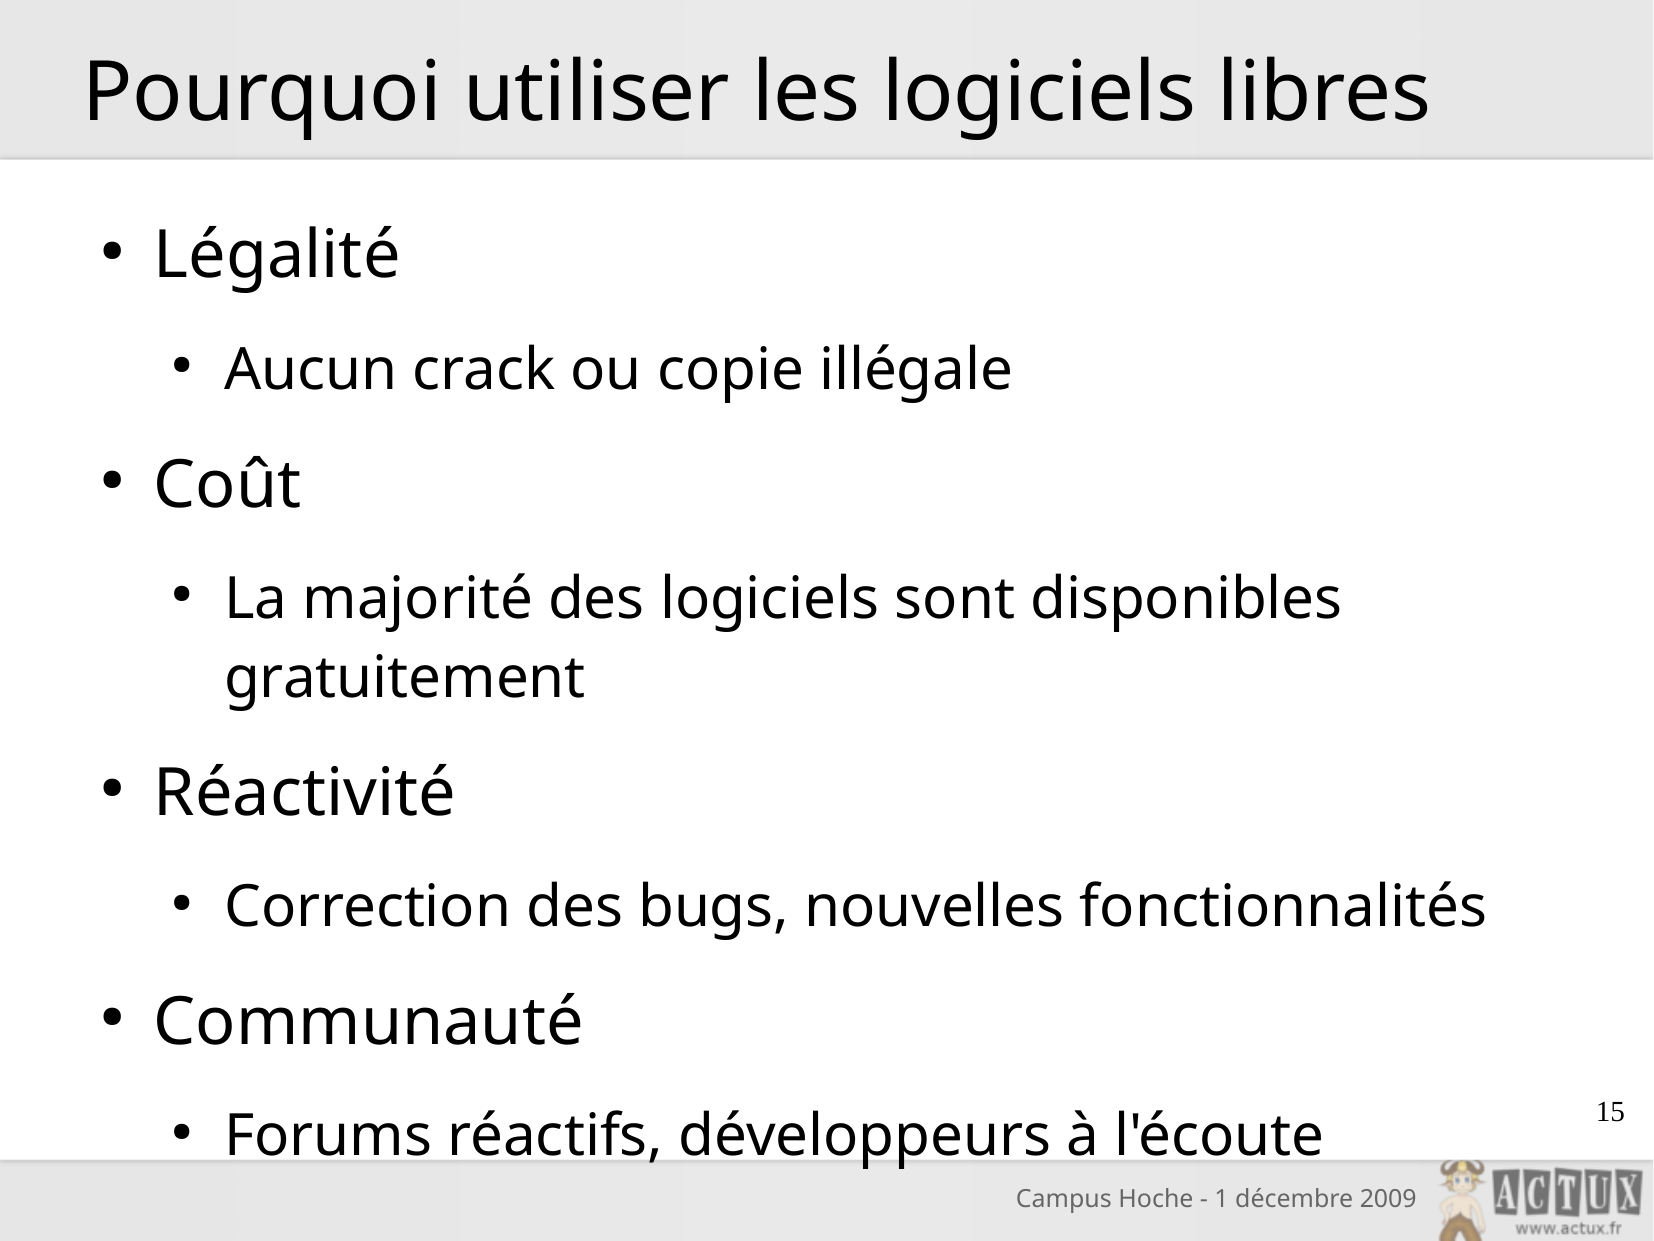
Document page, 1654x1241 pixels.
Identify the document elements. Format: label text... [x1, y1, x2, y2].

title Pourquoi utiliser les logiciels libres [82, 29, 1571, 148]
list Légalité Aucun crack ou copie illégale Coût La majorité des logiciels sont disponibles gratuitement Réactivité Correction des bugs, nouvelles fonctionnalités Communauté Forums réactifs, développeurs à l'écoute [82, 206, 1571, 1109]
picture [0, 0, 1654, 1241]
